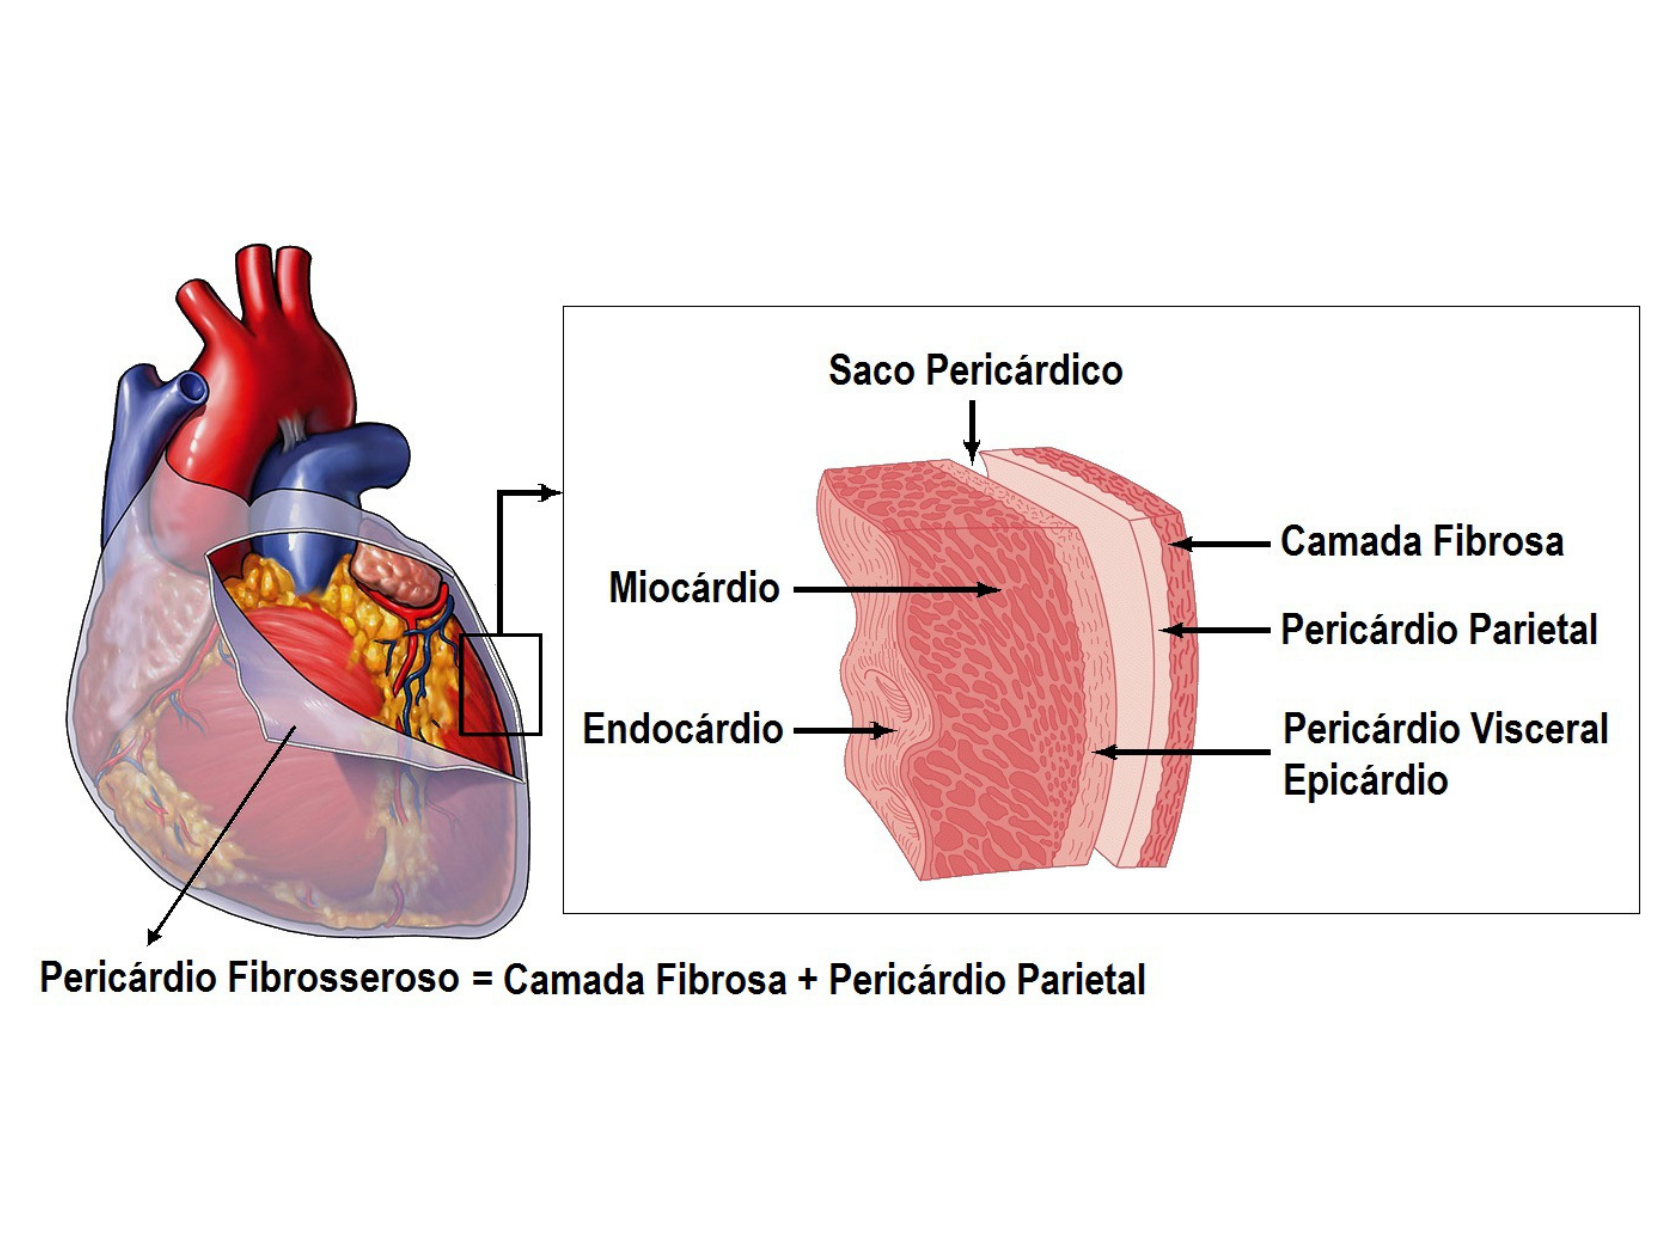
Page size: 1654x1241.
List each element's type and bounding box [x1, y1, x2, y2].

picture [14, 221, 1654, 1029]
